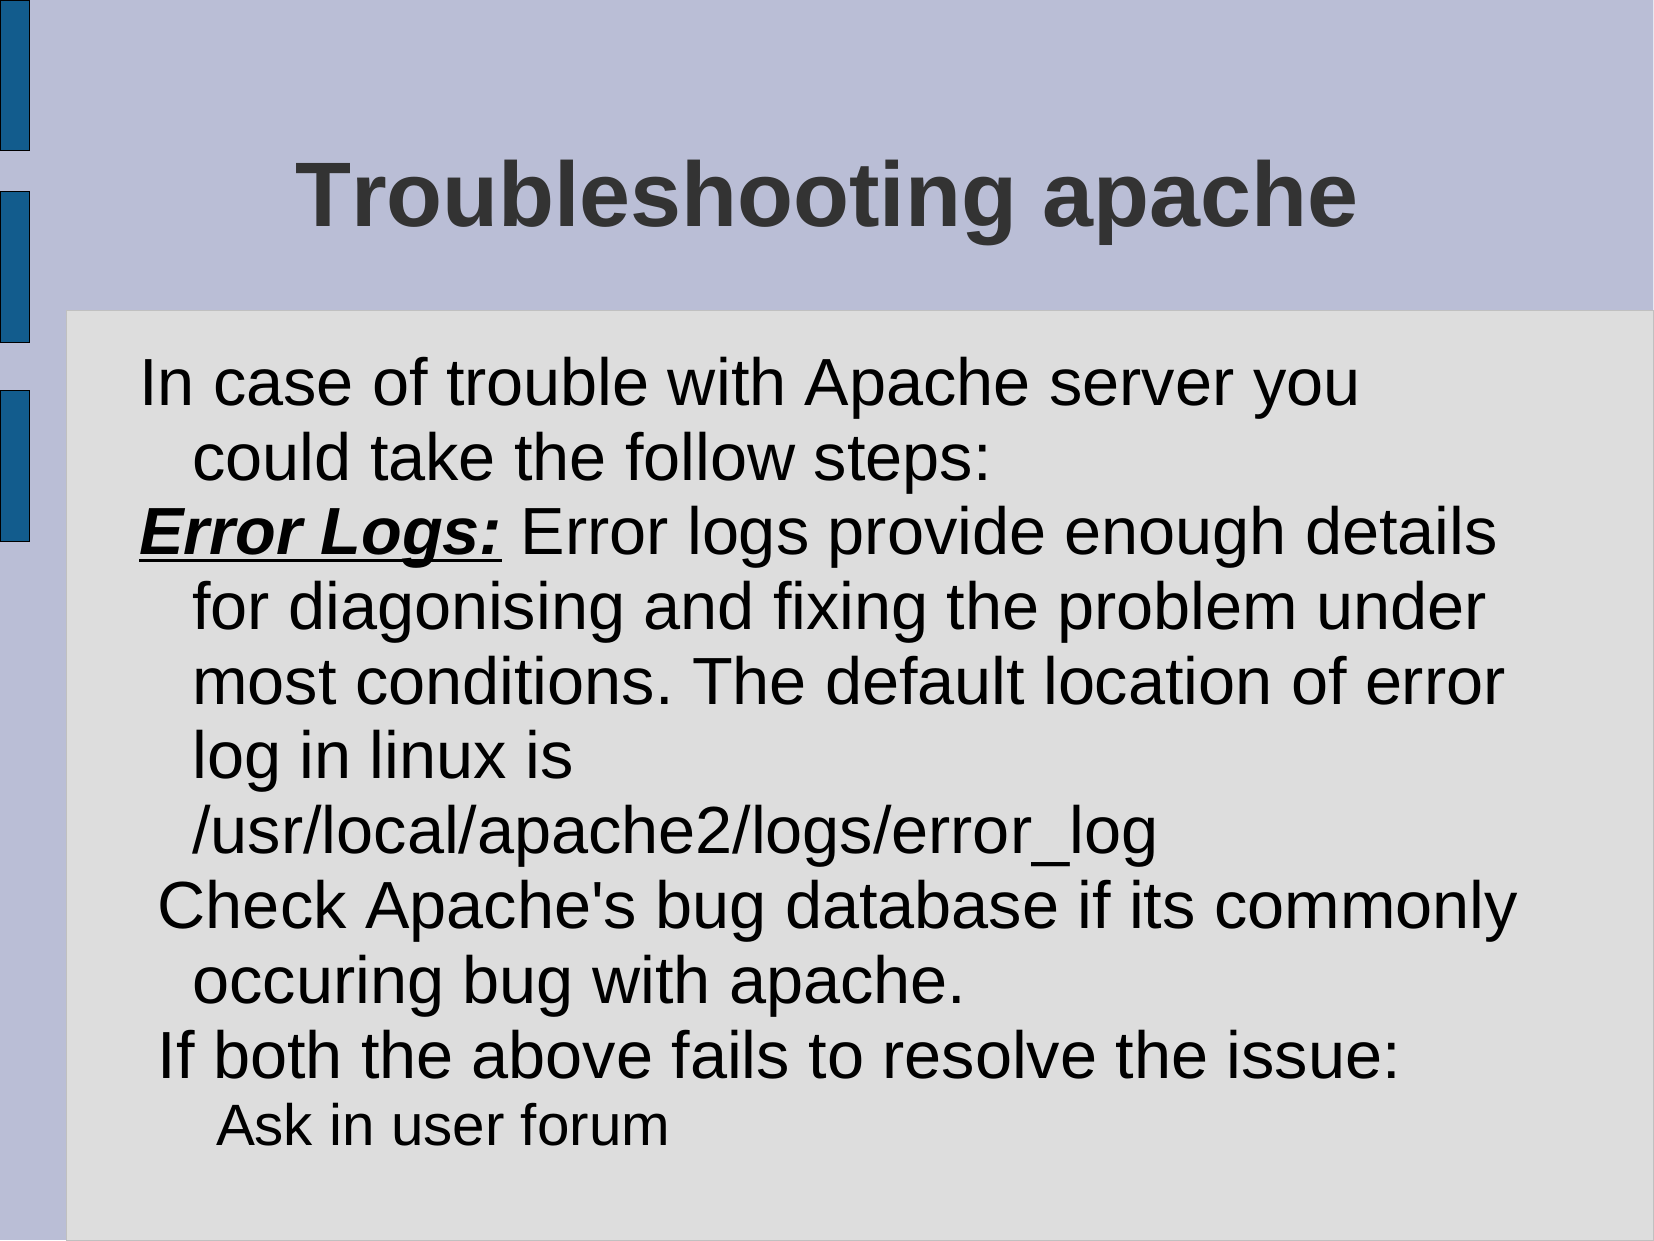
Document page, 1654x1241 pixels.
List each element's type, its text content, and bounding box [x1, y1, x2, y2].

title Troubleshooting apache [121, 91, 1534, 299]
list In case of trouble with Apache server you could take the follow steps: Error Logs: Error logs provide enough details for diagonising and fixing the problem under most conditions. The default location of error log in linux is /usr/local/apache2/logs/error_log Check Apache's bug database if its commonly occuring bug with apache. If both the above fails to resolve the issue: Ask in user forum [121, 344, 1534, 1233]
